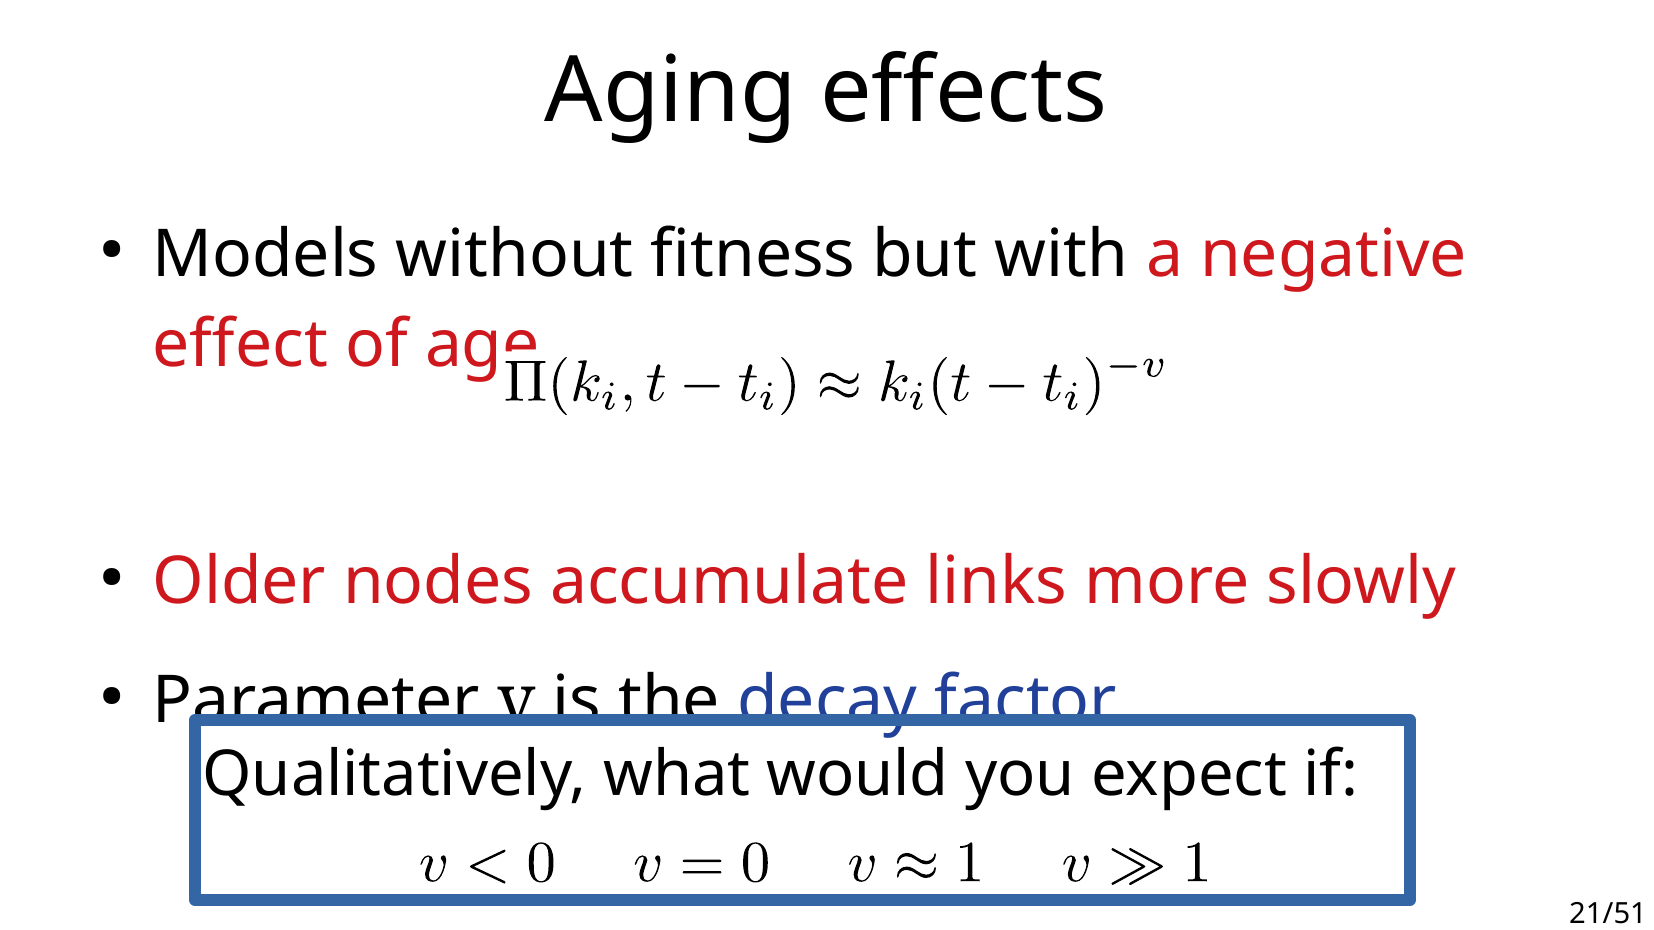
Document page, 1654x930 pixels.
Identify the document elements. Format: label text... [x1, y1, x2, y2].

text_box [503, 351, 1167, 416]
title Aging effects [82, 7, 1571, 166]
list Qualitatively, what would you expect if: [195, 720, 1411, 901]
text_box [418, 842, 1212, 886]
list Models without fitness but with a negative effect of age Older nodes accumulate links more slowly Parameter v is the decay factor [82, 205, 1571, 746]
